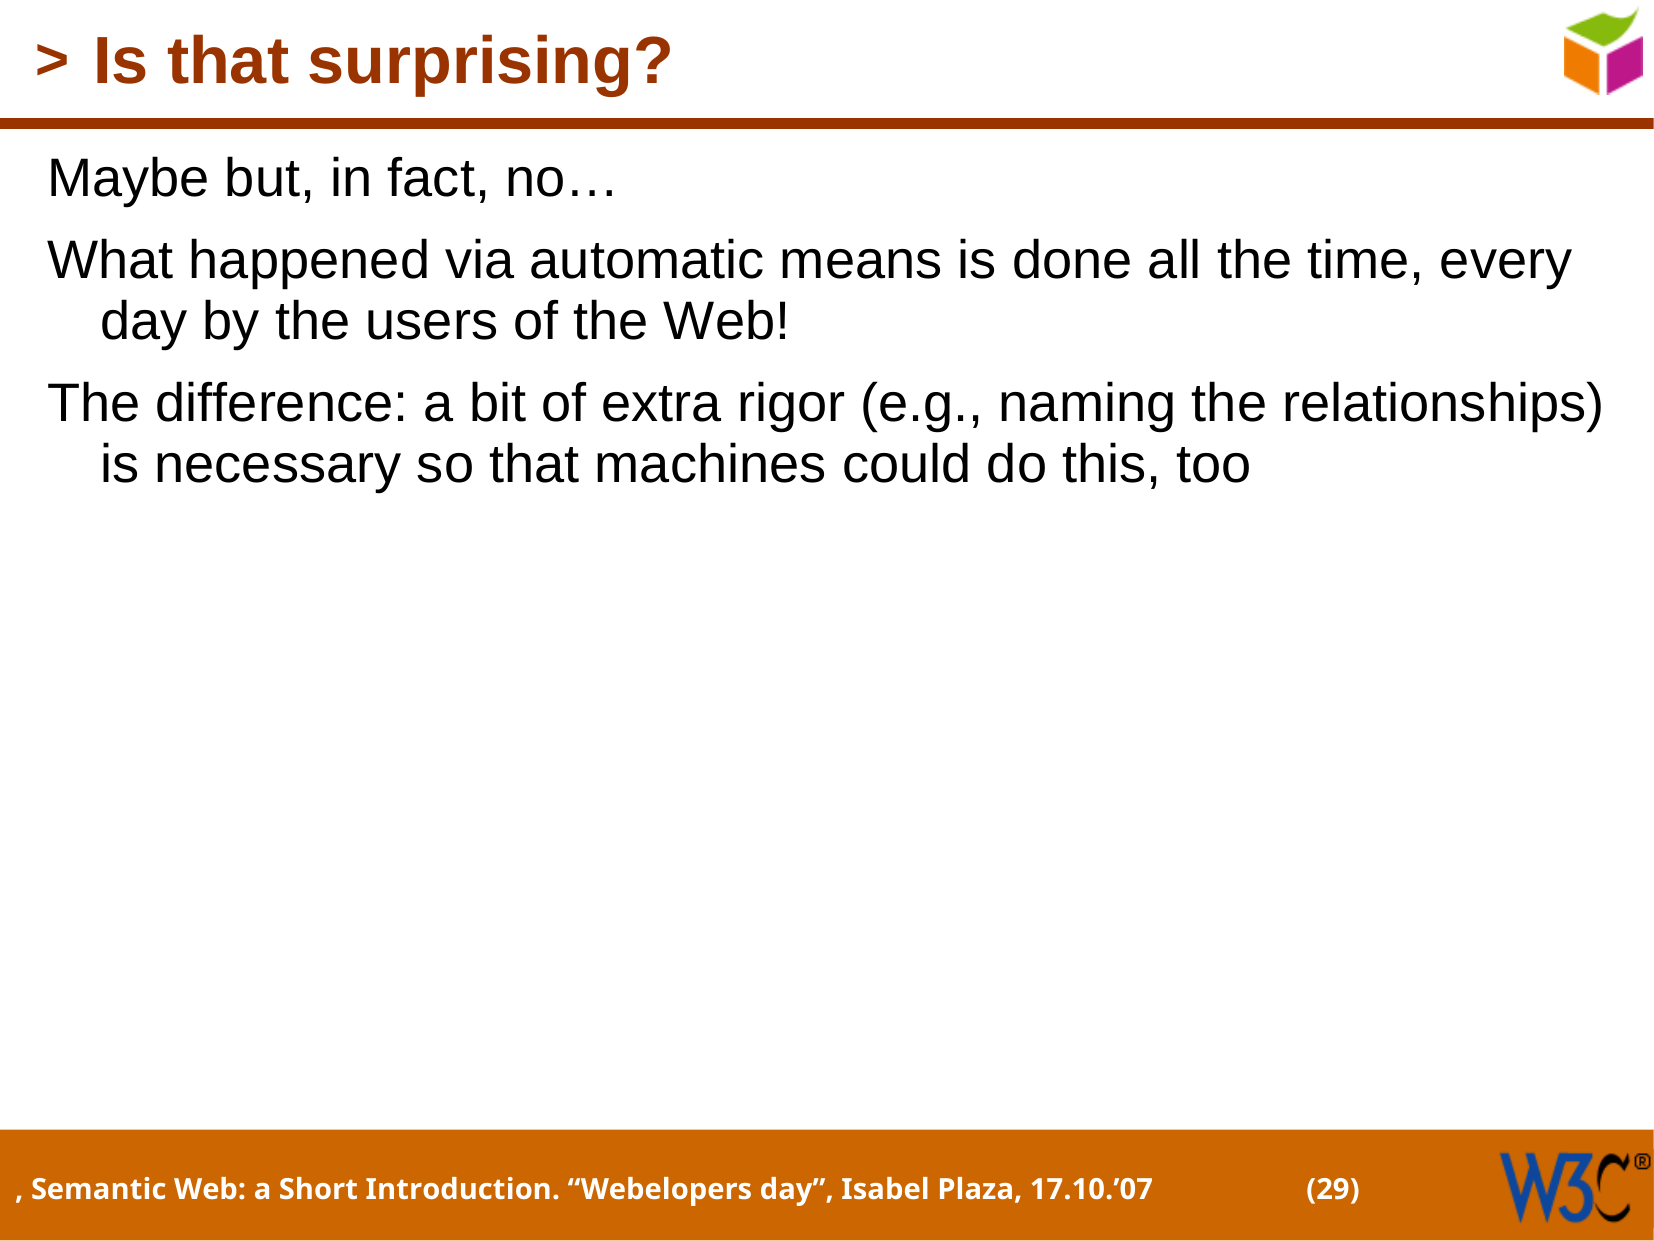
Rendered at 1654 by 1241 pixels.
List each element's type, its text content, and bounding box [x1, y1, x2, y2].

picture [1564, 5, 1643, 95]
list Maybe but, in fact, no… What happened via automatic means is done all the time, every day by the users of the Web! The difference: a bit of extra rigor (e.g., naming the relationships) is necessary so that machines could do this, too [29, 147, 1624, 1119]
title Is that surprising? [93, 0, 1493, 119]
picture [1495, 1149, 1654, 1228]
